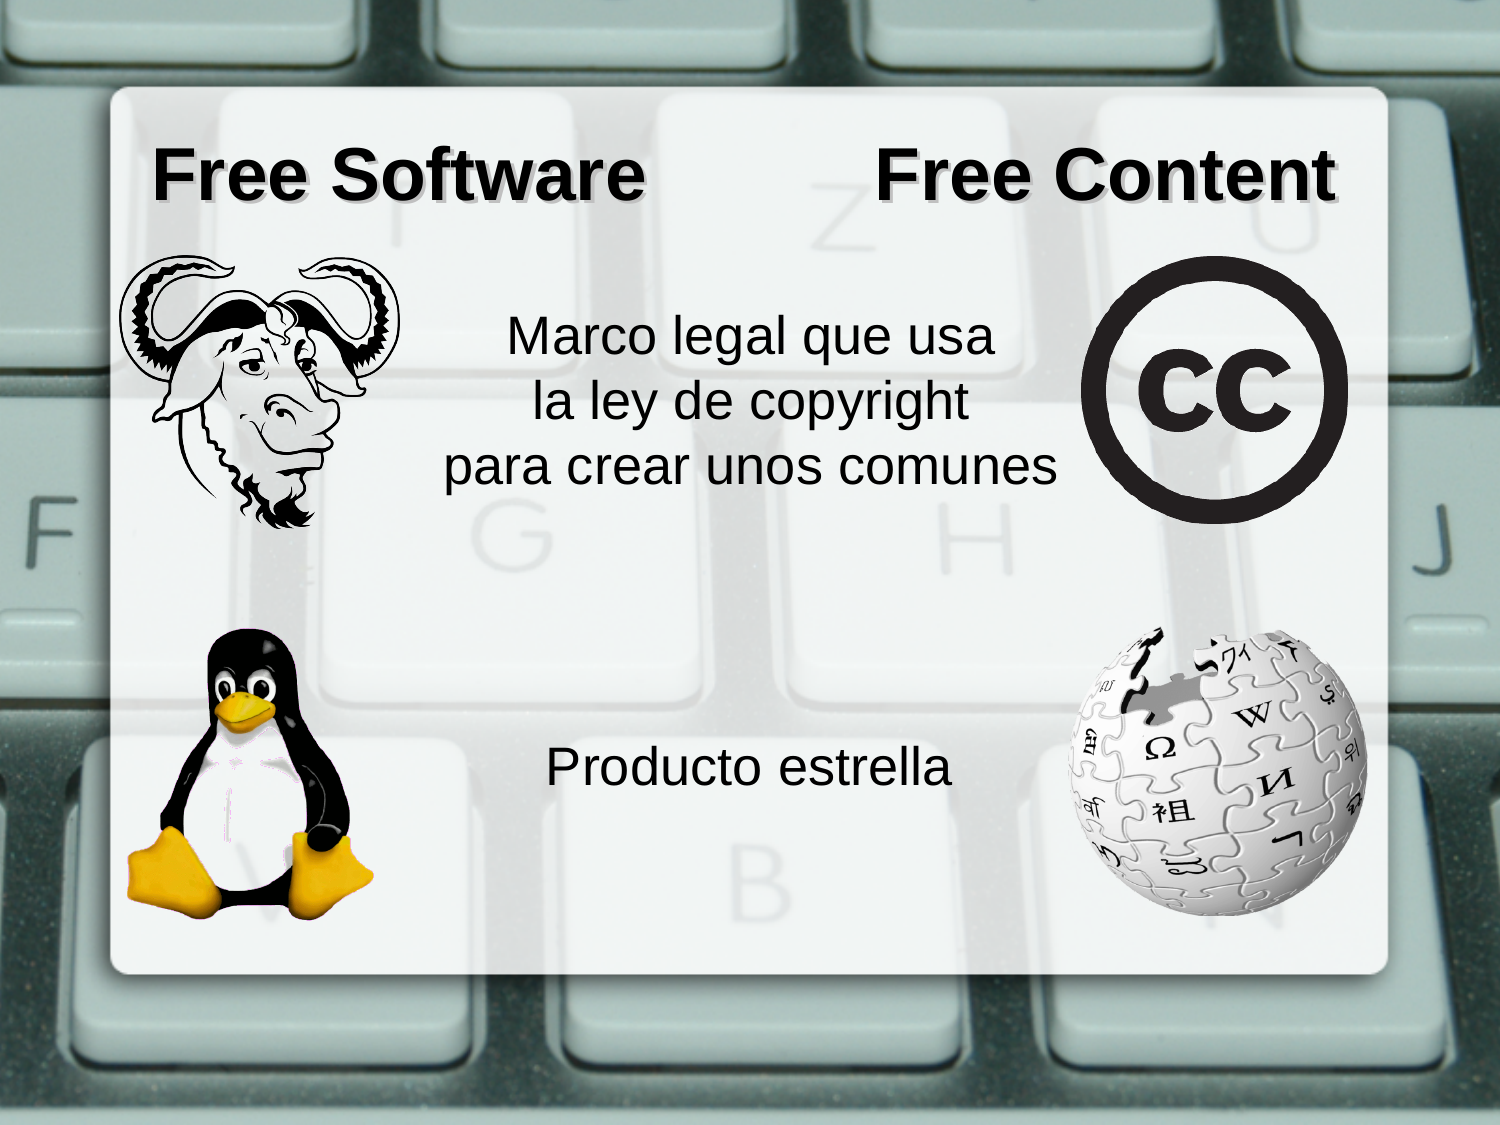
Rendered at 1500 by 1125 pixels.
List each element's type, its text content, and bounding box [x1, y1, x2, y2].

title Free Software Free Content [123, 106, 1367, 242]
text_box Marco legal que usa la ley de copyright para crear unos comunes [428, 292, 1075, 503]
picture [0, 0, 1500, 1125]
text_box Producto estrella [531, 723, 969, 813]
